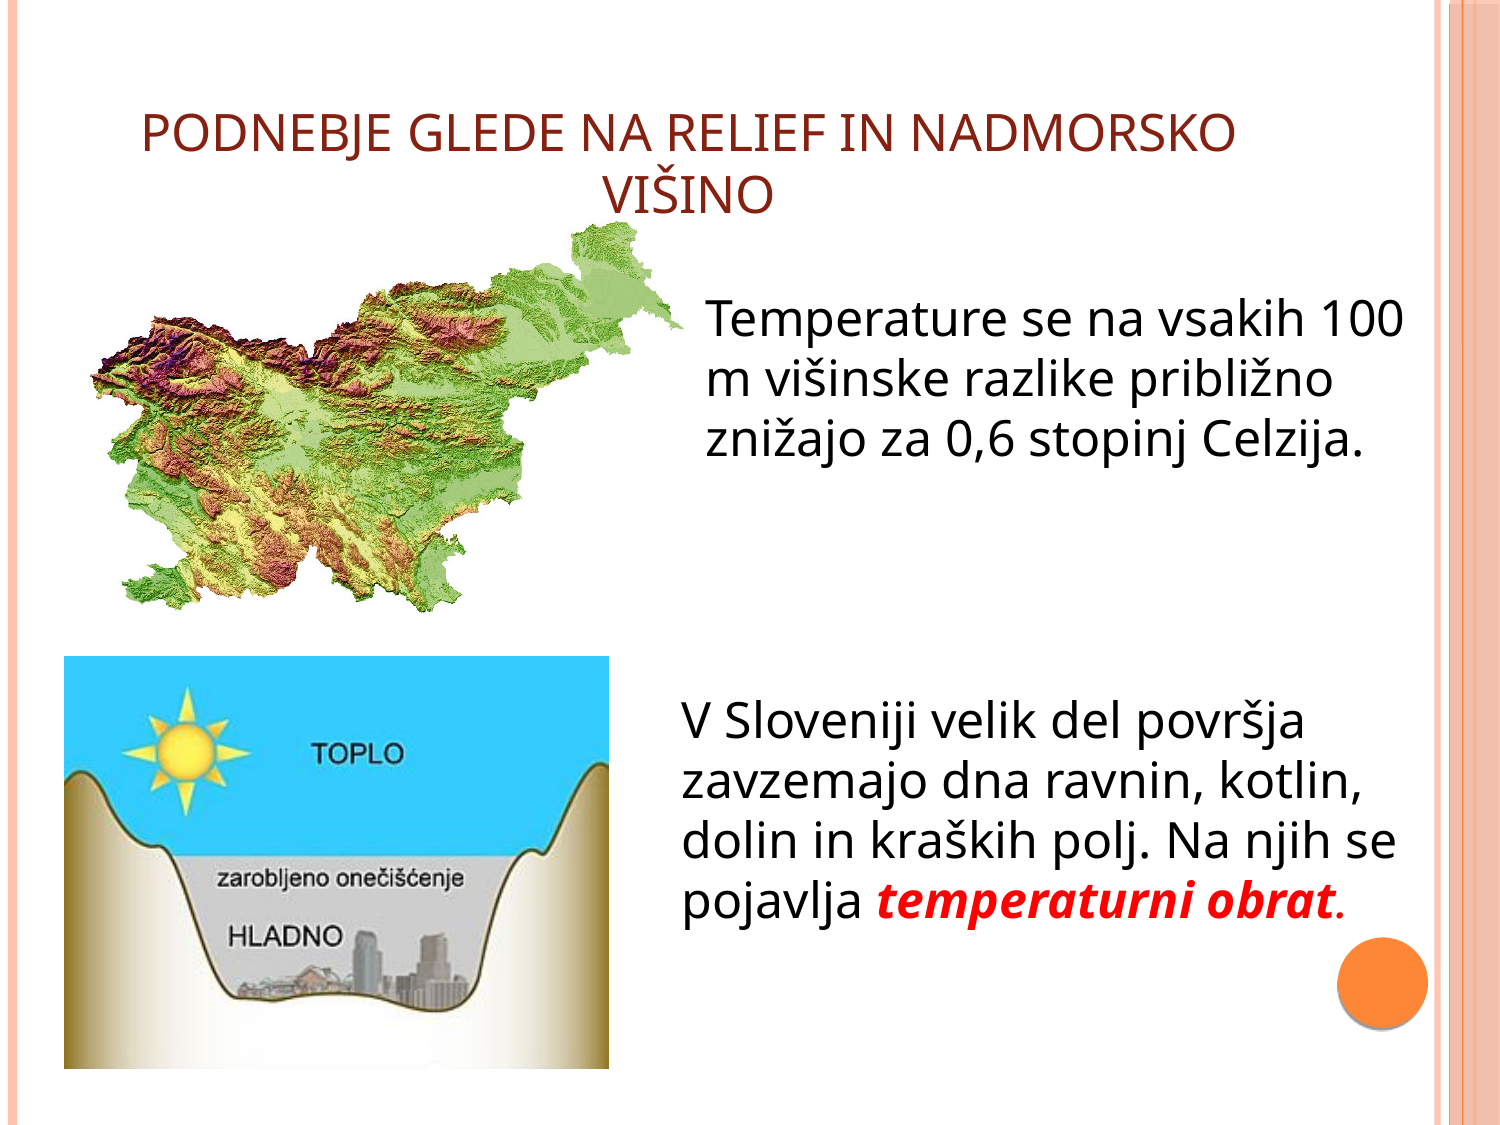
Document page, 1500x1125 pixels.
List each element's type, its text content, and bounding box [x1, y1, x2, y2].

text_box Temperature se na vsakih 100 m višinske razlike približno znižajo za 0,6 stopinj Celzija. [690, 278, 1441, 474]
text_box V Sloveniji velik del površja zavzemajo dna ravnin, kotlin, dolin in kraških polj. Na njih se pojavlja temperaturni obrat. [667, 680, 1418, 936]
picture [88, 219, 684, 615]
title Podnebje glede na relief in nadmorsko višino [76, 90, 1302, 278]
picture [64, 656, 609, 1069]
